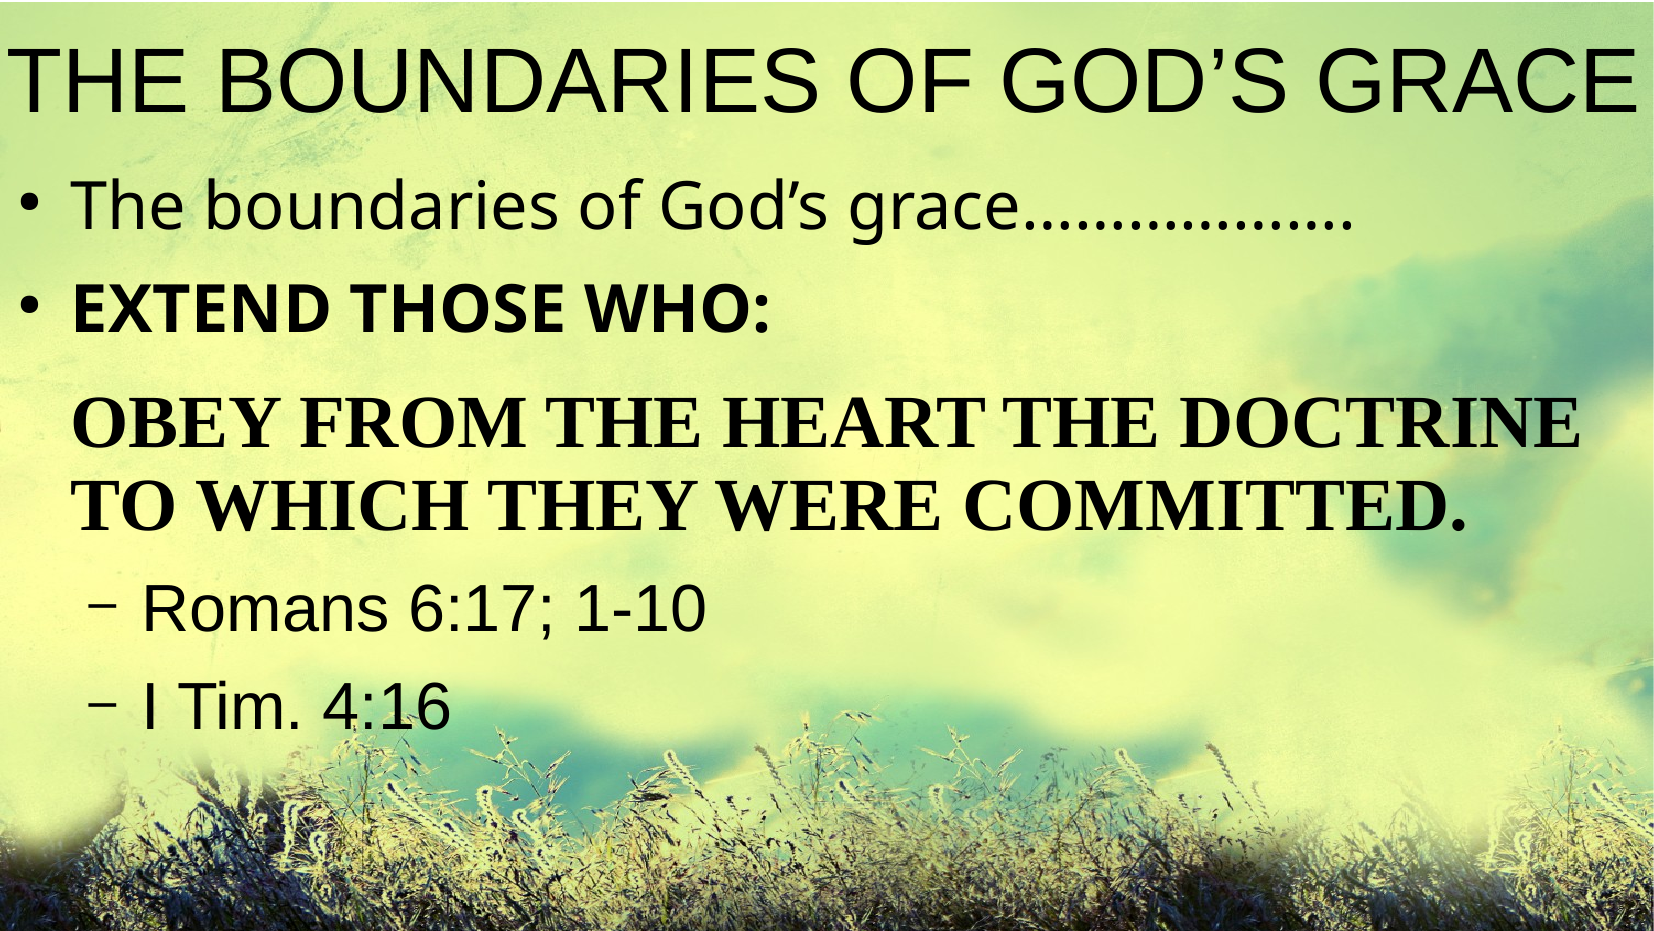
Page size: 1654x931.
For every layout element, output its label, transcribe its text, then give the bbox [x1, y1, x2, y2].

title THE BOUNDARIES OF GOD’S GRACE [0, 2, 1651, 157]
picture [0, 2, 1654, 931]
list The boundaries of God’s grace………………. EXTEND THOSE WHO: OBEY FROM THE HEART THE DOCTRINE TO WHICH THEY WERE COMMITTED. Romans 6:17; 1-10 I Tim. 4:16 [0, 157, 1651, 826]
